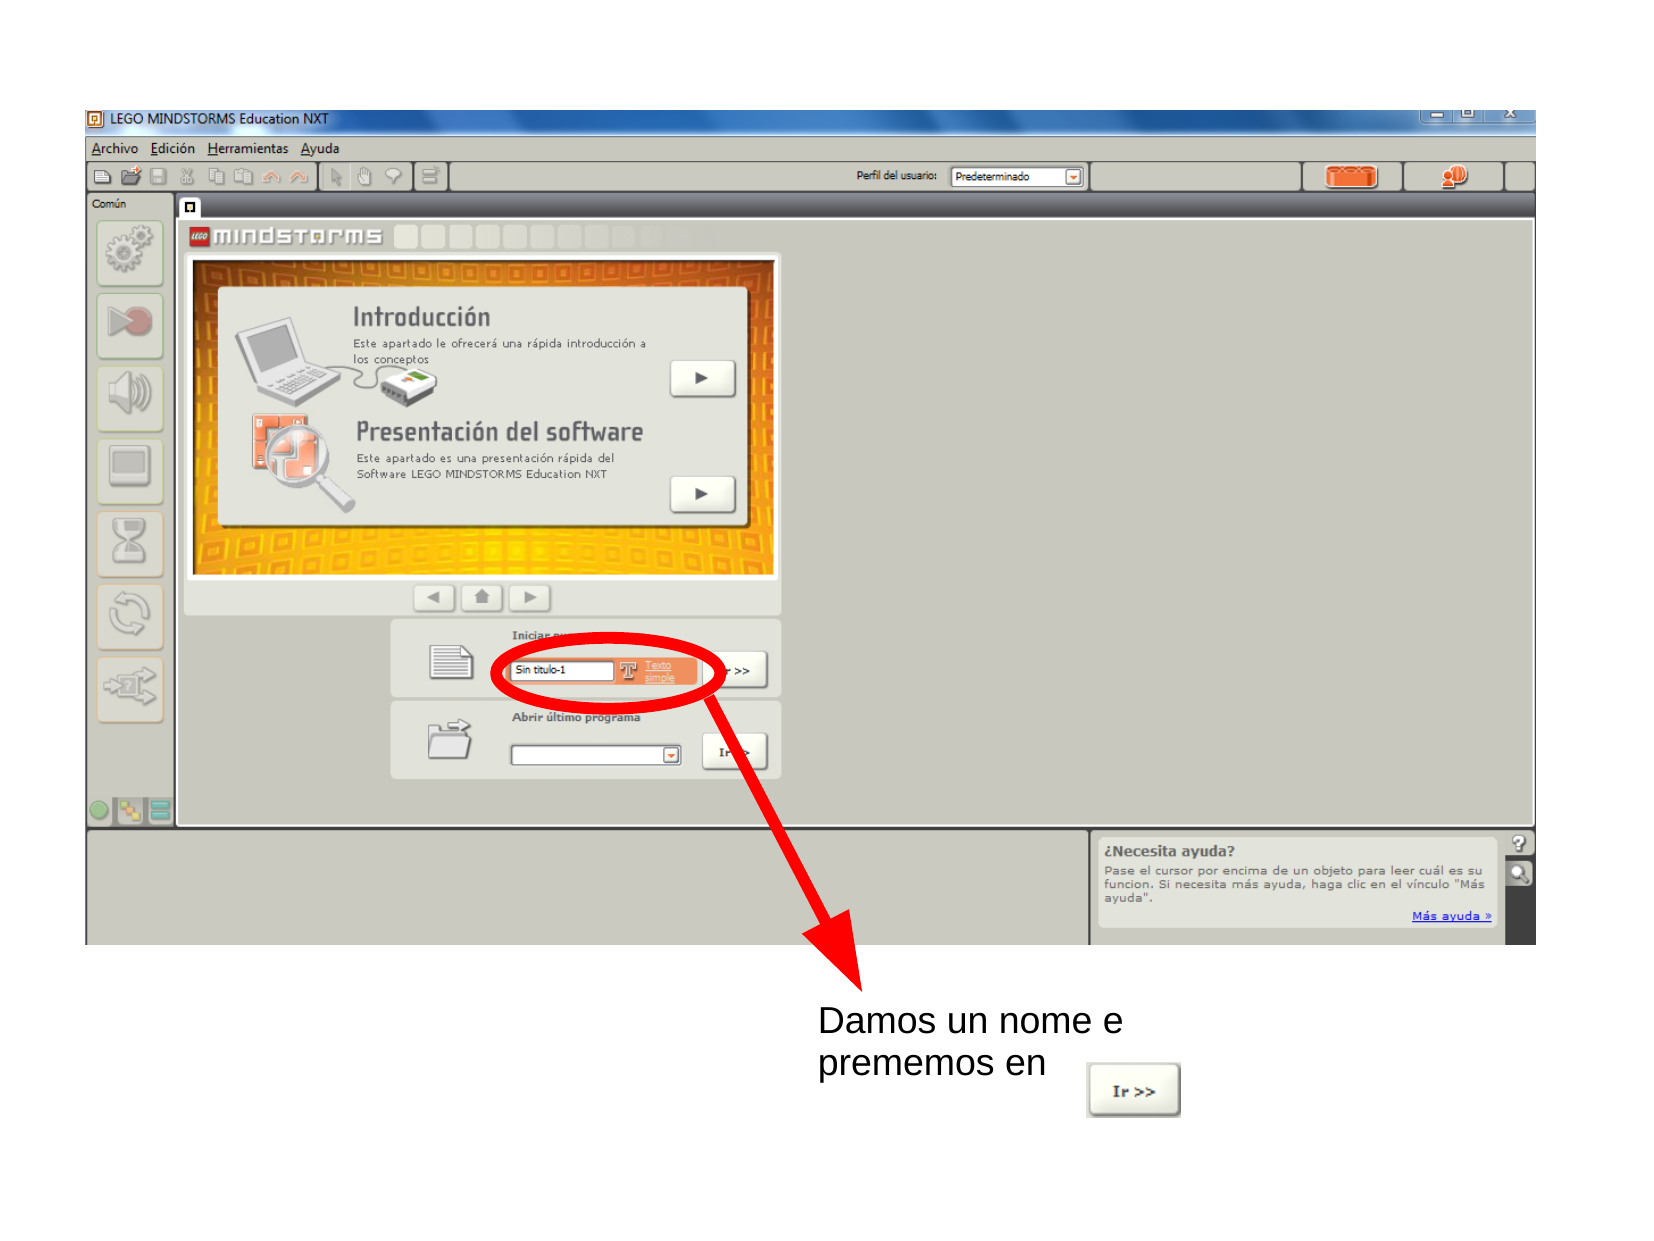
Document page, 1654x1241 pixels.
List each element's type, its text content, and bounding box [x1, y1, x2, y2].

picture [503, 644, 714, 702]
picture [1086, 1062, 1181, 1118]
picture [85, 110, 1536, 945]
text_box Damos un nome e prememos en [803, 992, 1300, 1090]
